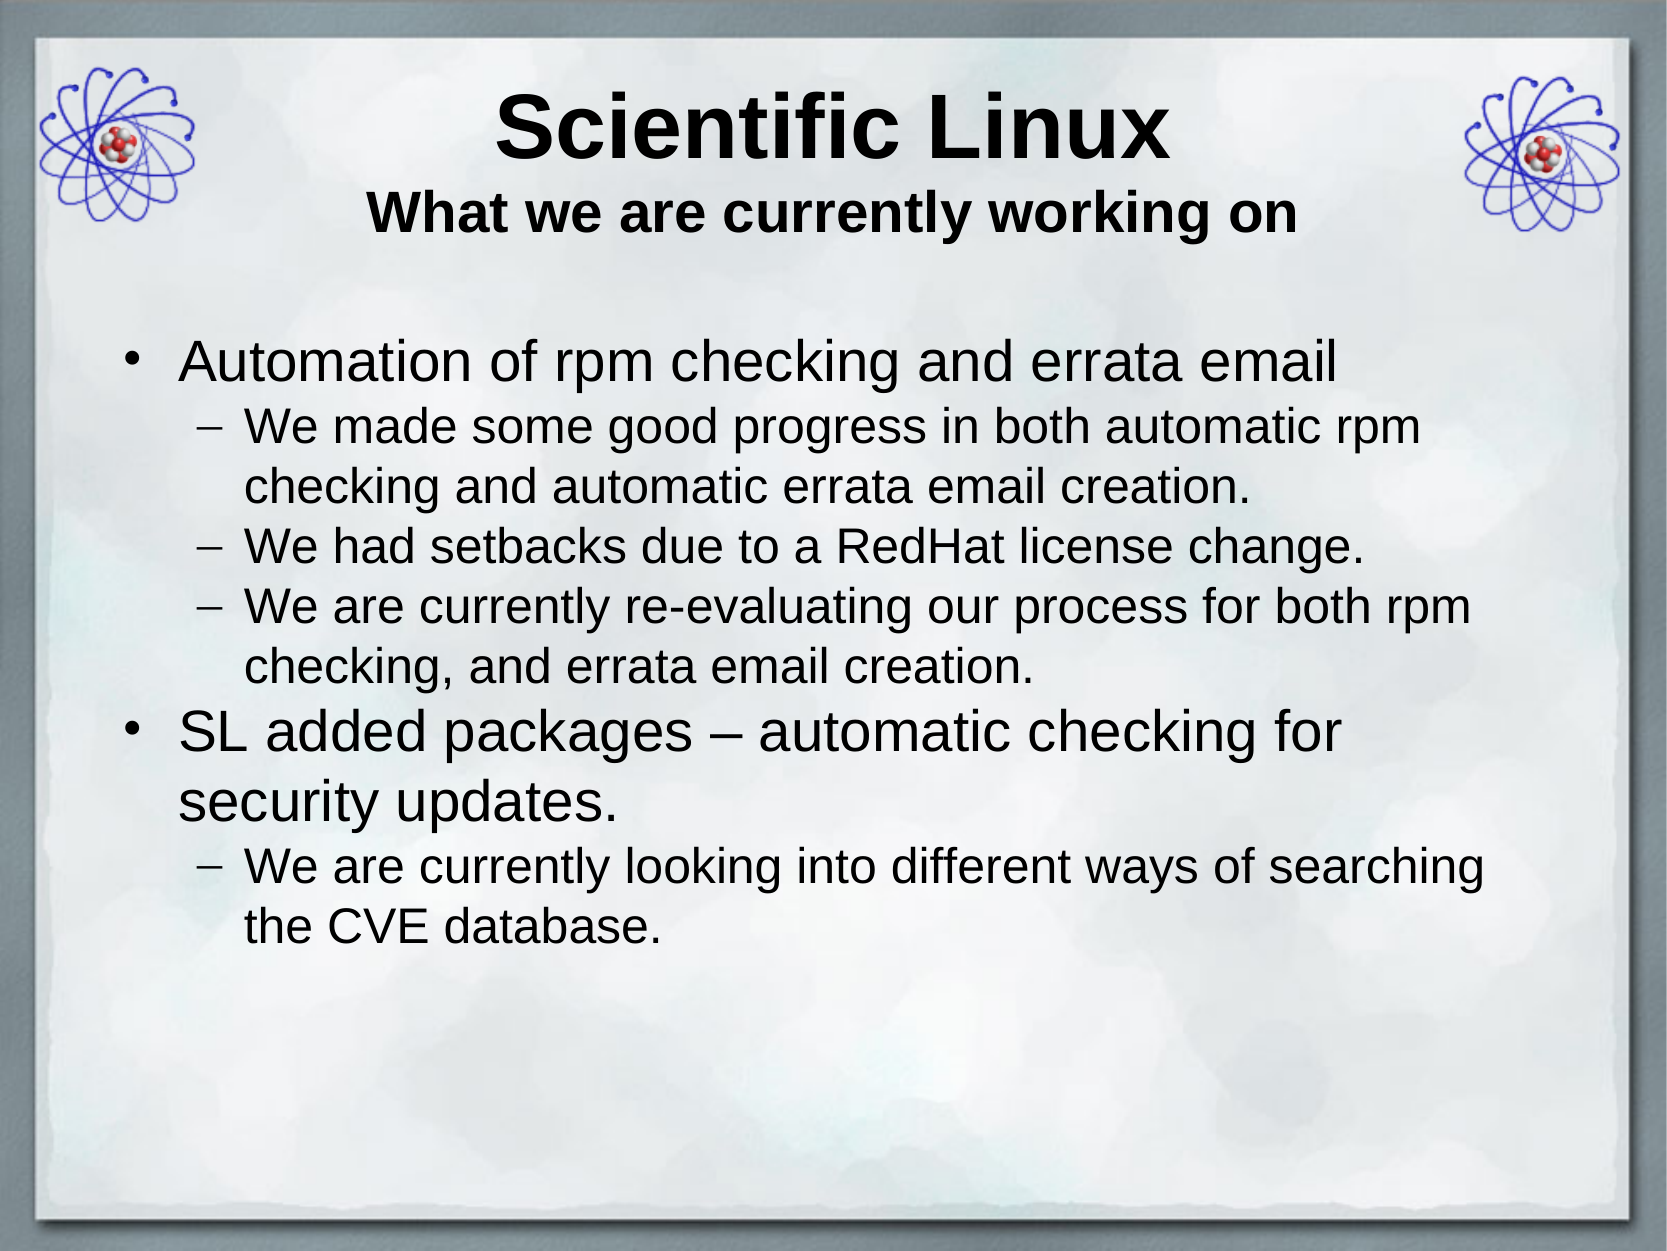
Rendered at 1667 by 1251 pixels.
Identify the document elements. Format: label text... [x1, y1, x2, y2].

text_box Automation of rpm checking and errata email We made some good progress in both automatic rpm checking and automatic errata email creation. We had setbacks due to a RedHat license change. We are currently re-evaluating our process for both rpm checking, and errata email creation. SL added packages – automatic checking for security updates. We are currently looking into different ways of searching the CVE database. [107, 315, 1560, 1086]
picture [0, 0, 1667, 1251]
title Scientific Linux What we are currently working on [289, 75, 1378, 246]
